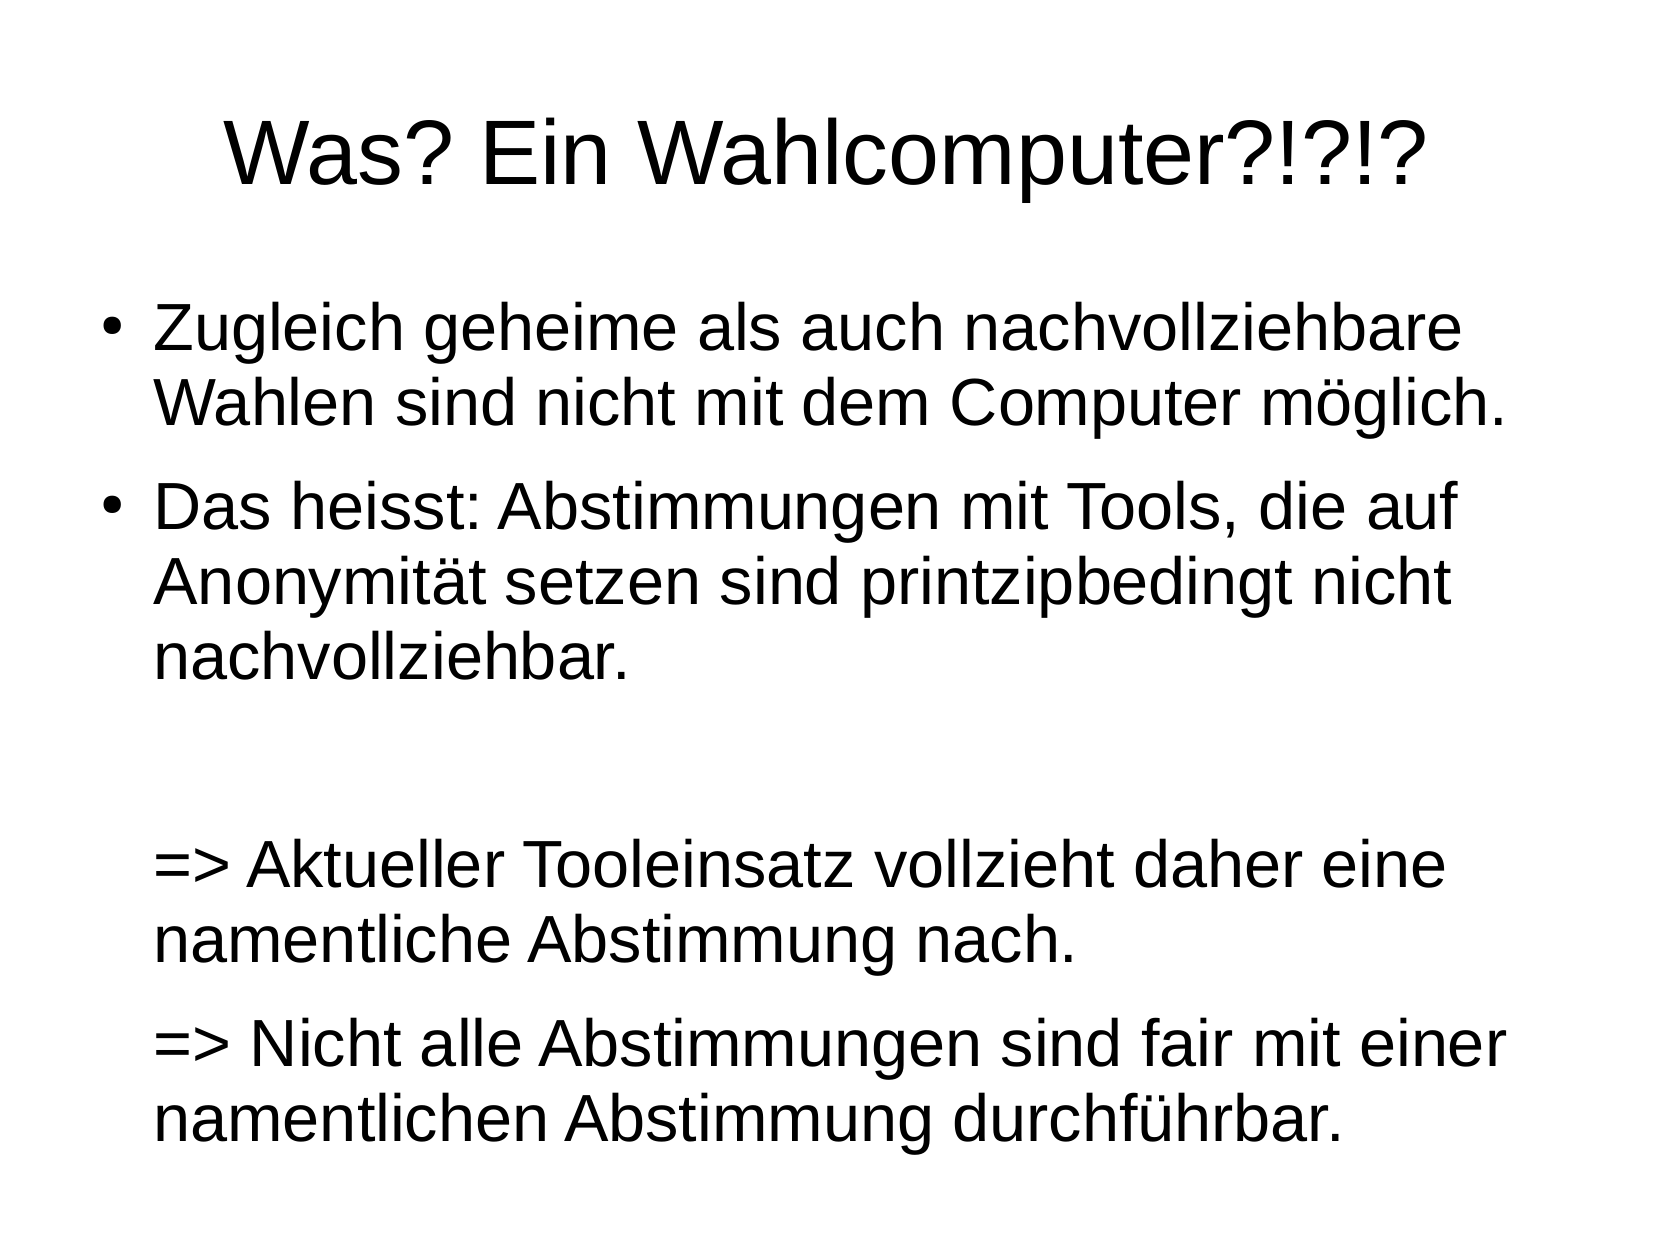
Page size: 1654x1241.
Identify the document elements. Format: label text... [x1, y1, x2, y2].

list Zugleich geheime als auch nachvollziehbare Wahlen sind nicht mit dem Computer möglich. Das heisst: Abstimmungen mit Tools, die auf Anonymität setzen sind printzipbedingt nicht nachvollziehbar. => Aktueller Tooleinsatz vollzieht daher eine namentliche Abstimmung nach. => Nicht alle Abstimmungen sind fair mit einer namentlichen Abstimmung durchführbar. [82, 290, 1571, 1151]
title Was? Ein Wahlcomputer?!?!? [82, 49, 1571, 257]
